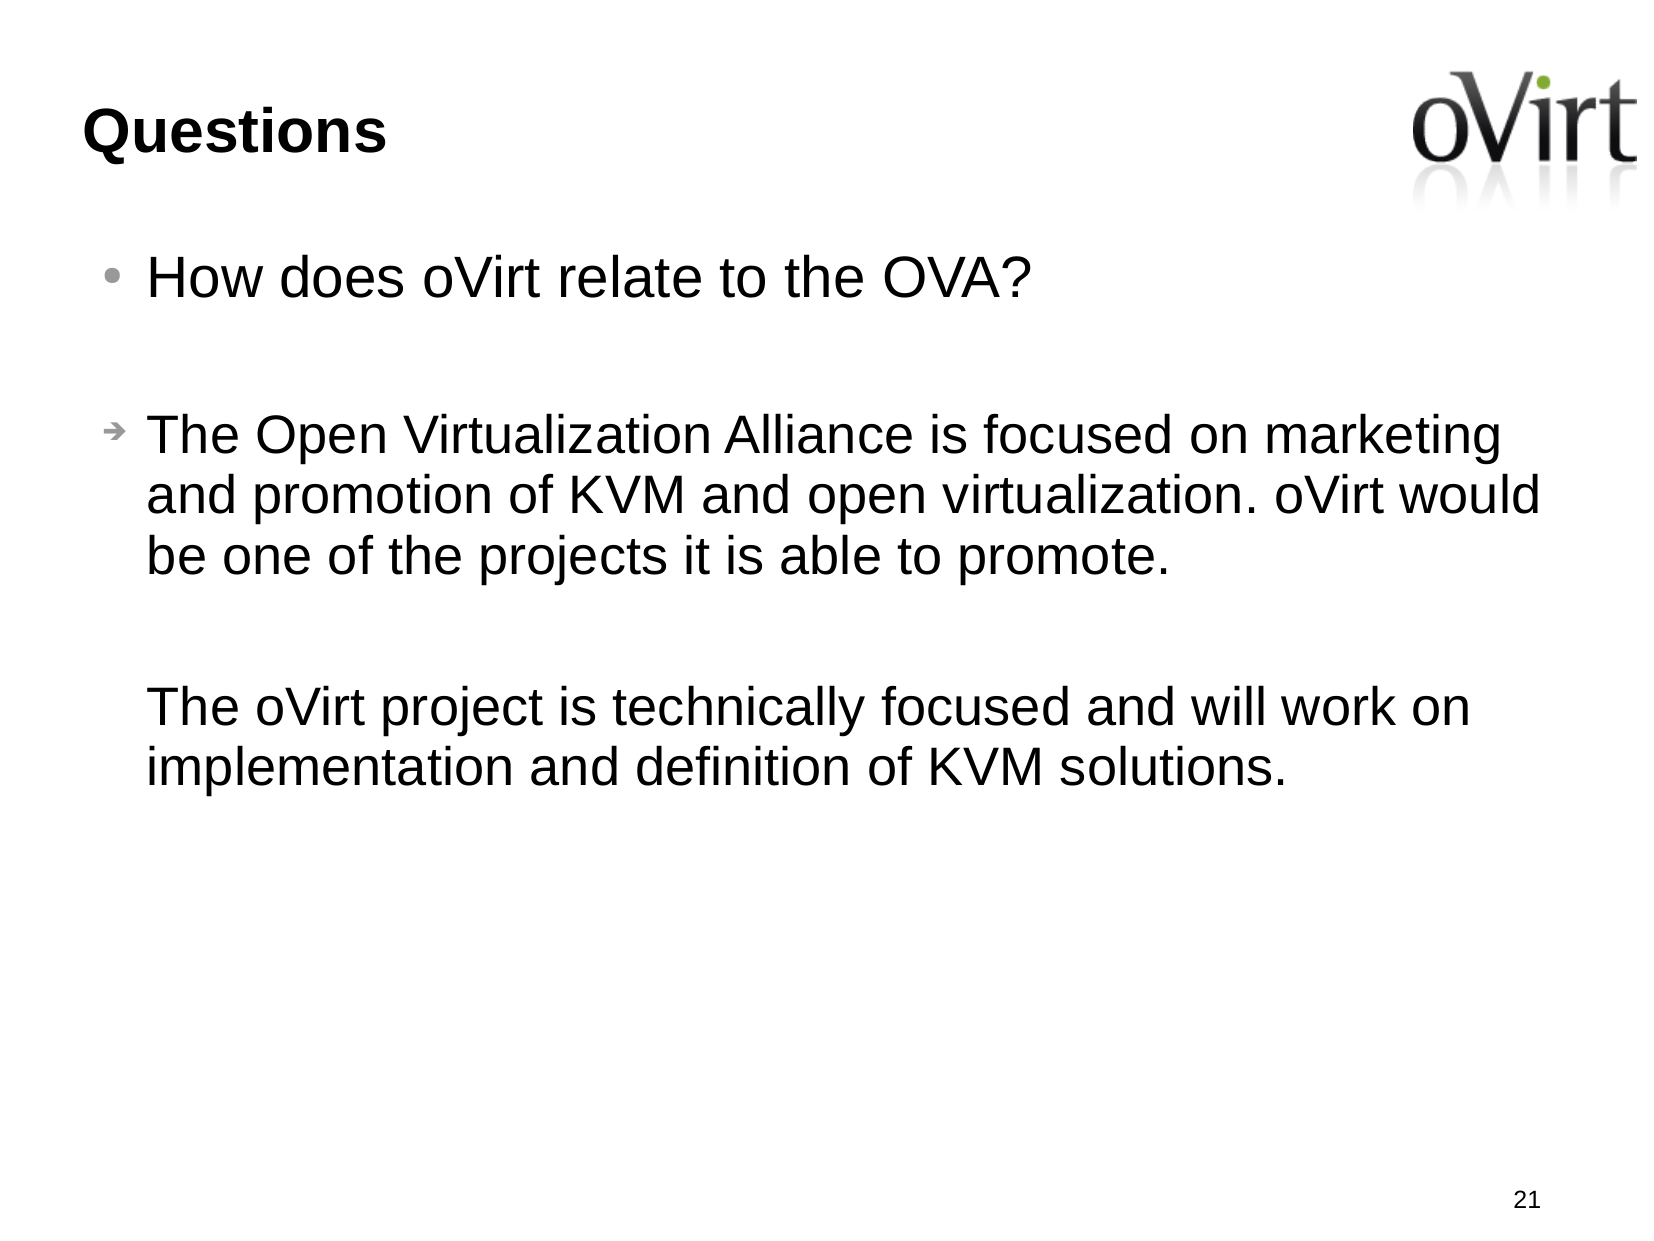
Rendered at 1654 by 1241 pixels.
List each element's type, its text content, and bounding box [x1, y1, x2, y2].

list How does oVirt relate to the OVA? The Open Virtualization Alliance is focused on marketing and promotion of KVM and open virtualization. oVirt would be one of the projects it is able to promote. The oVirt project is technically focused and will work on implementation and definition of KVM solutions. [86, 244, 1576, 1039]
picture [1413, 63, 1637, 212]
title Questions [82, 37, 1571, 226]
